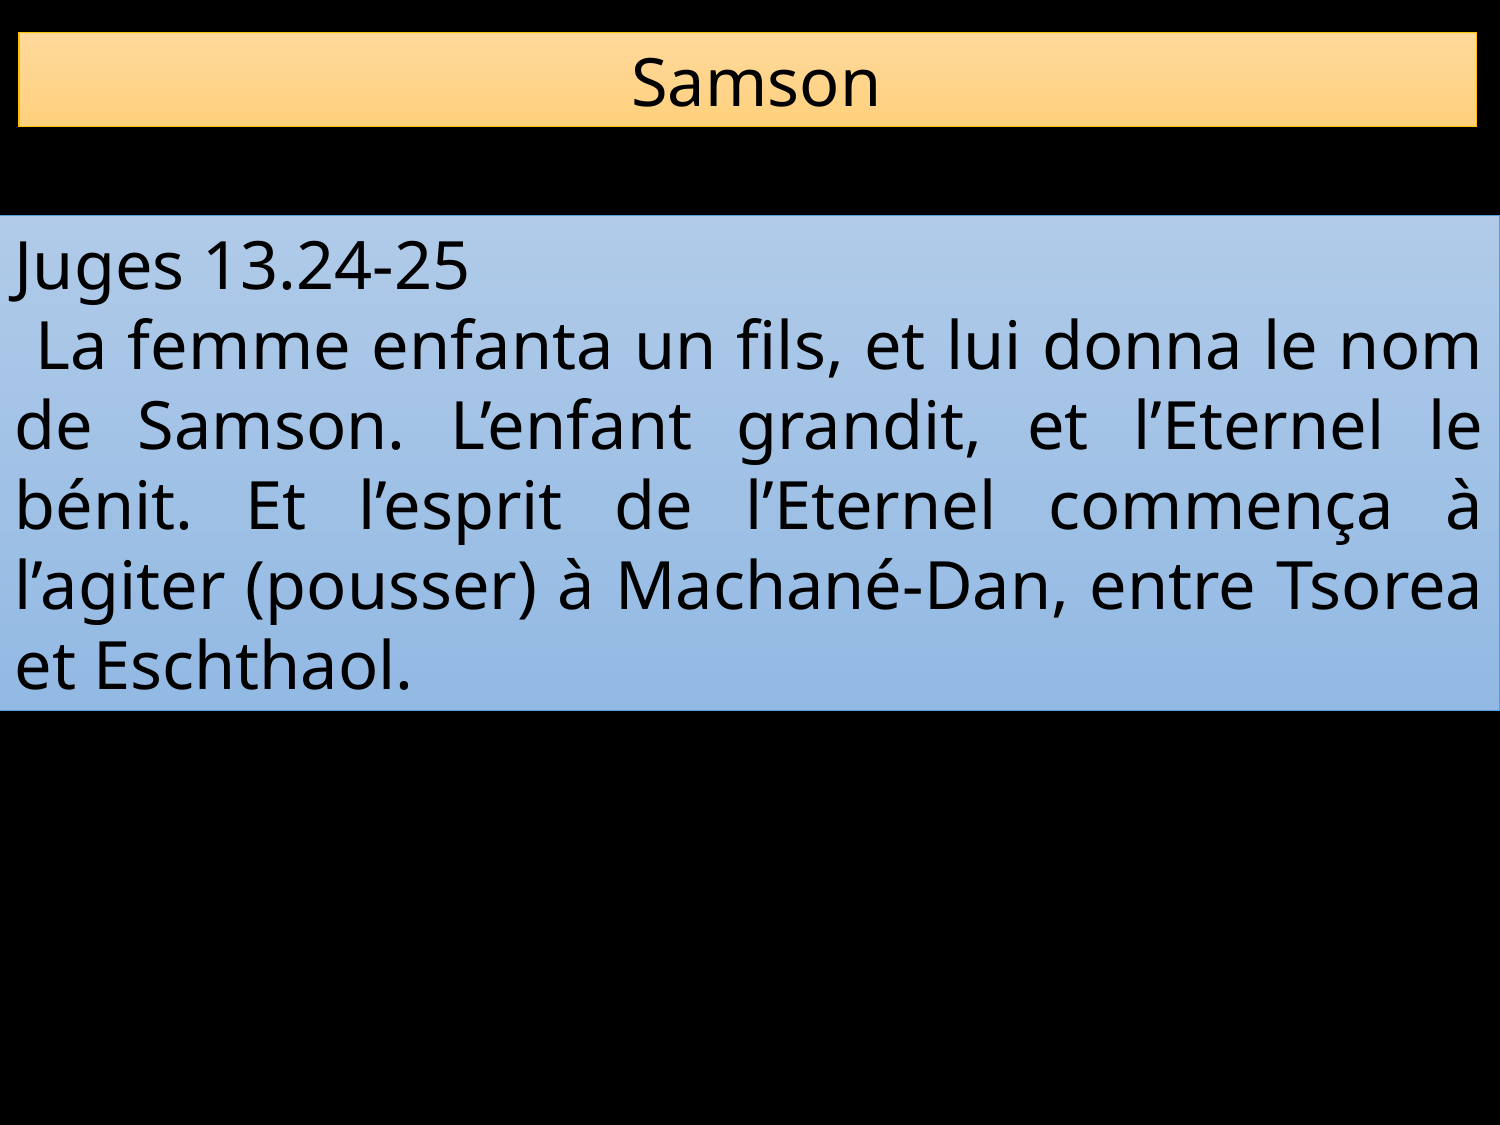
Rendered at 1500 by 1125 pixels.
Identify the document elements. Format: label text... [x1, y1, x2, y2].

text_box Juges 13.24-25 La femme enfanta un fils, et lui donna le nom de Samson. L’enfant grandit, et l’Eternel le bénit. Et l’esprit de l’Eternel commença à l’agiter (pousser) à Machané-Dan, entre Tsorea et Eschthaol. [0, 215, 1500, 711]
text_box Samson [19, 32, 1477, 127]
